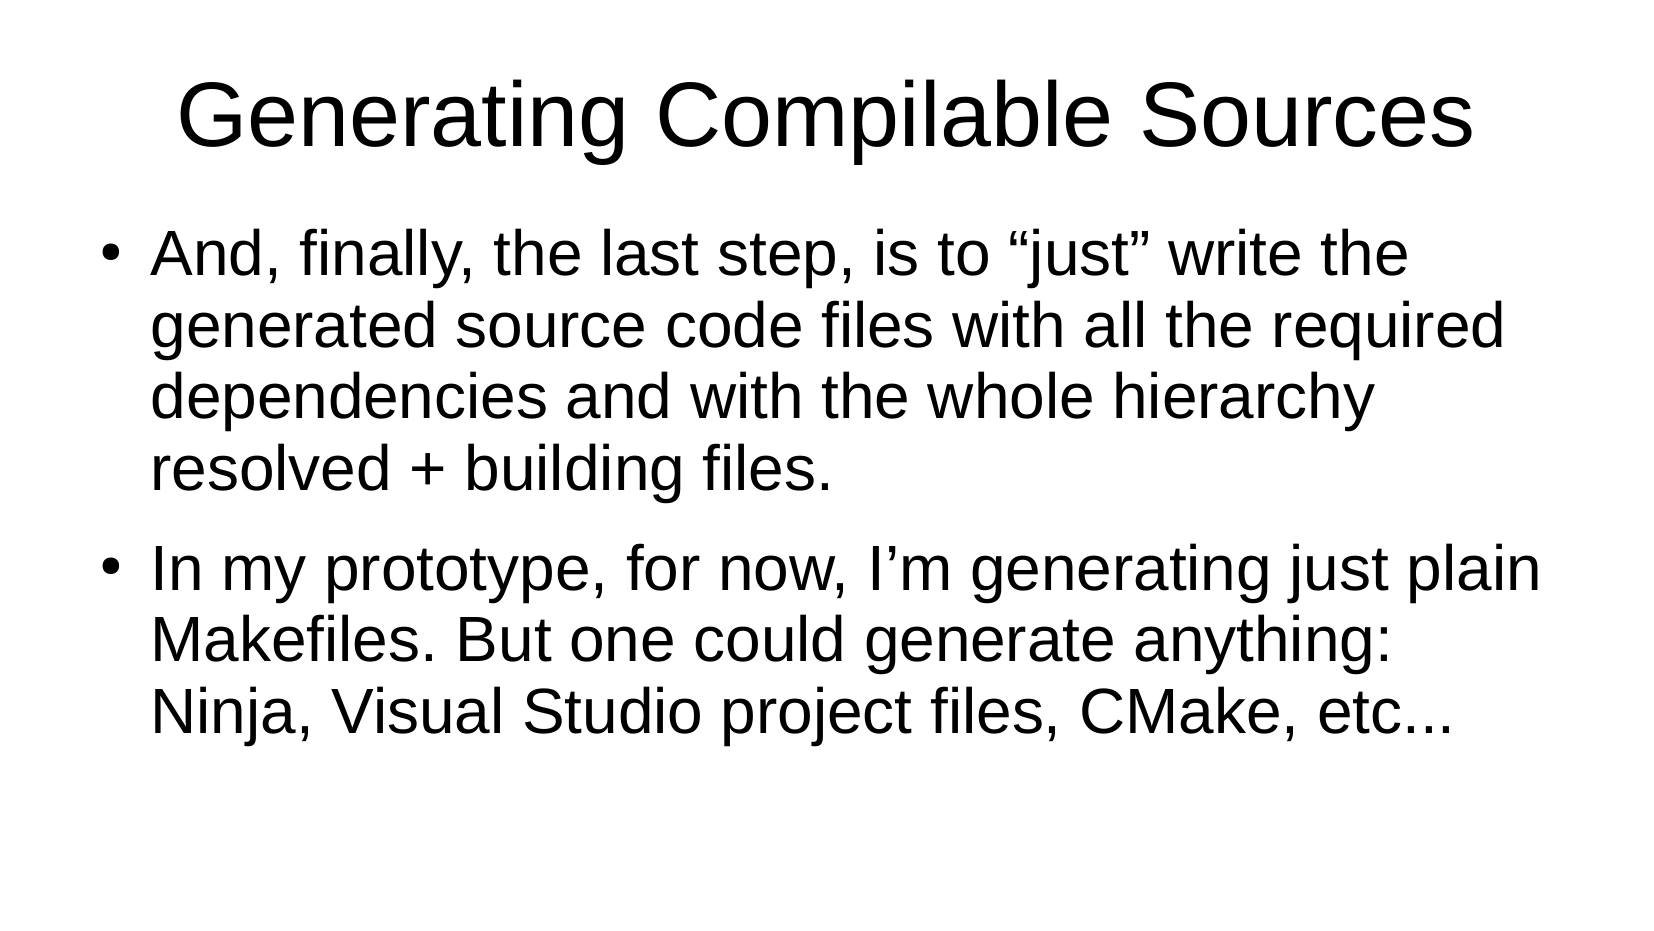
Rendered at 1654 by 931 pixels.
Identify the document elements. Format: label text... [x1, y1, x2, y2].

list And, finally, the last step, is to “just” write the generated source code files with all the required dependencies and with the whole hierarchy resolved + building files. In my prototype, for now, I’m generating just plain Makefiles. But one could generate anything: Ninja, Visual Studio project files, CMake, etc... [82, 217, 1571, 758]
title Generating Compilable Sources [82, 37, 1571, 193]
